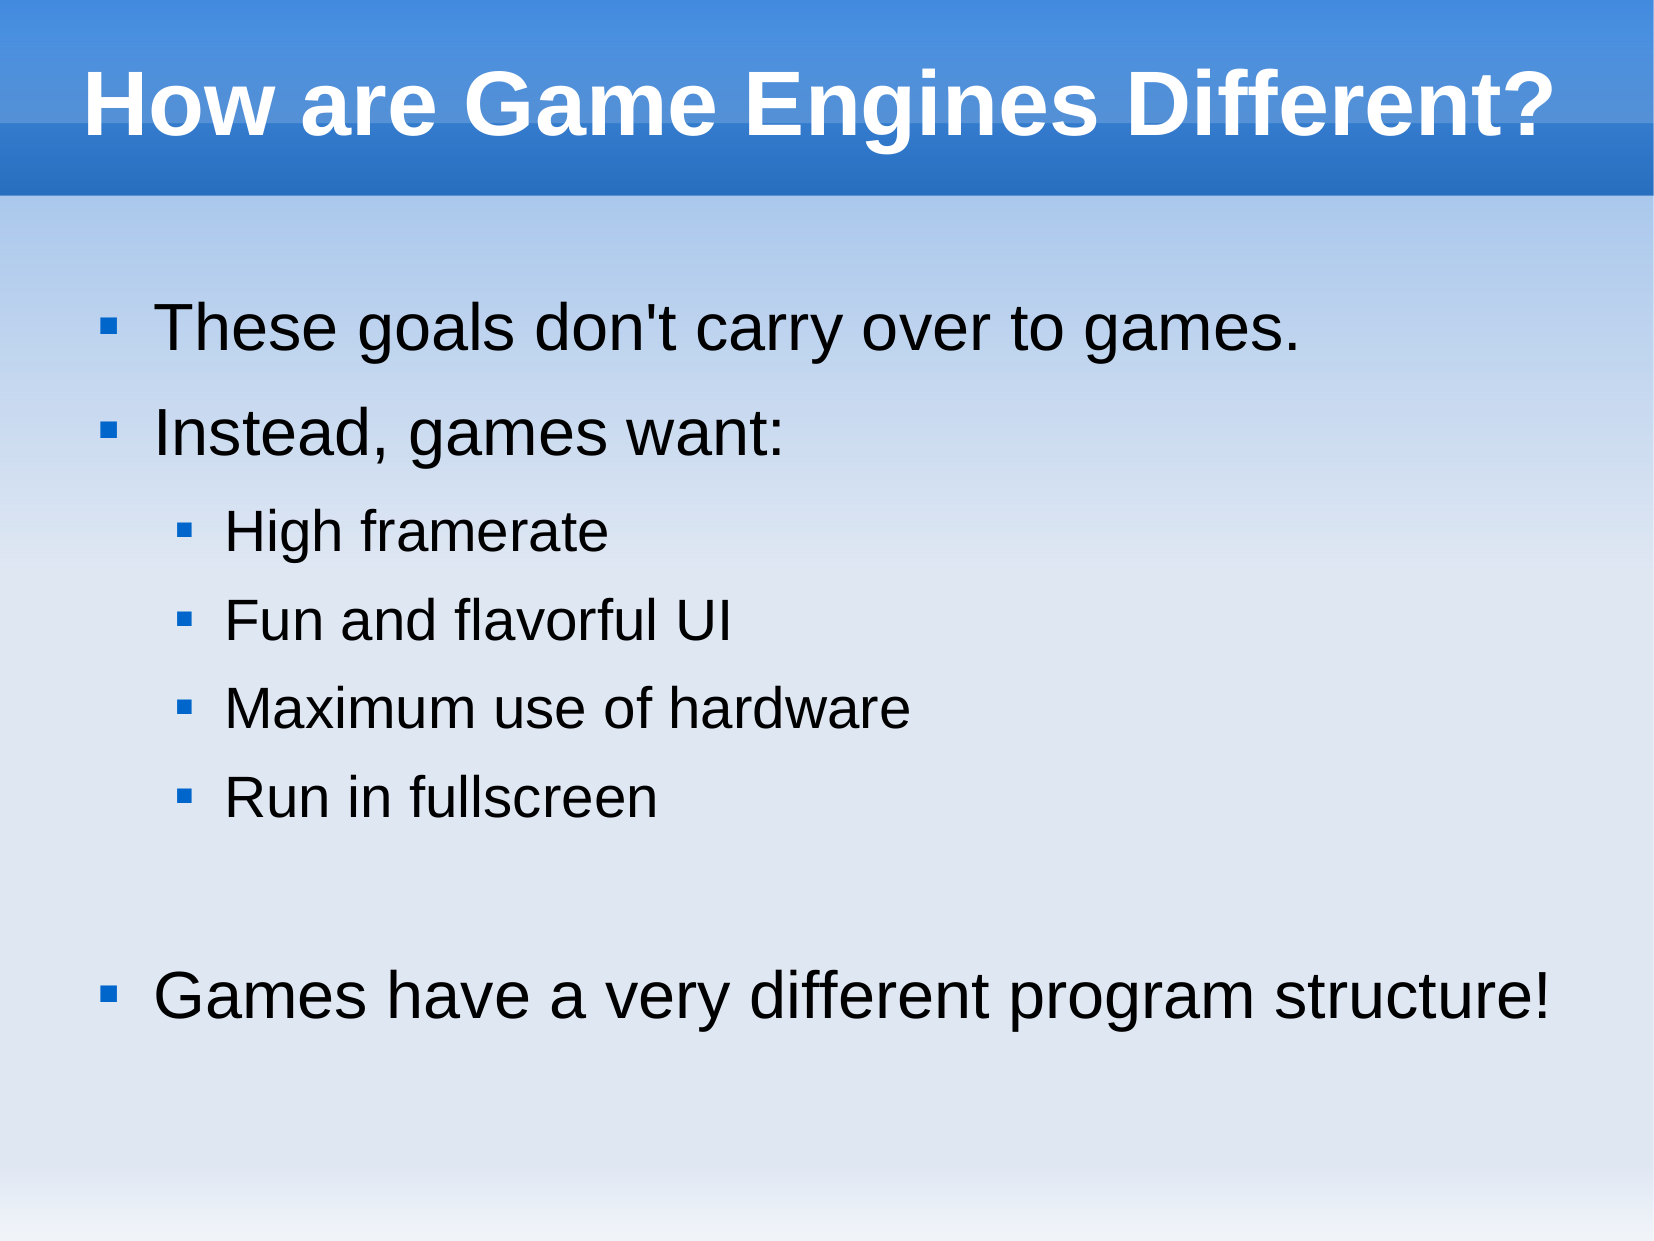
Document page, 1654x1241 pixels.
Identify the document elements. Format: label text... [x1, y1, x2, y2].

picture [0, 0, 1654, 1241]
list These goals don't carry over to games. Instead, games want: High framerate Fun and flavorful UI Maximum use of hardware Run in fullscreen Games have a very different program structure! [82, 290, 1571, 1109]
title How are Game Engines Different? [76, 0, 1565, 208]
